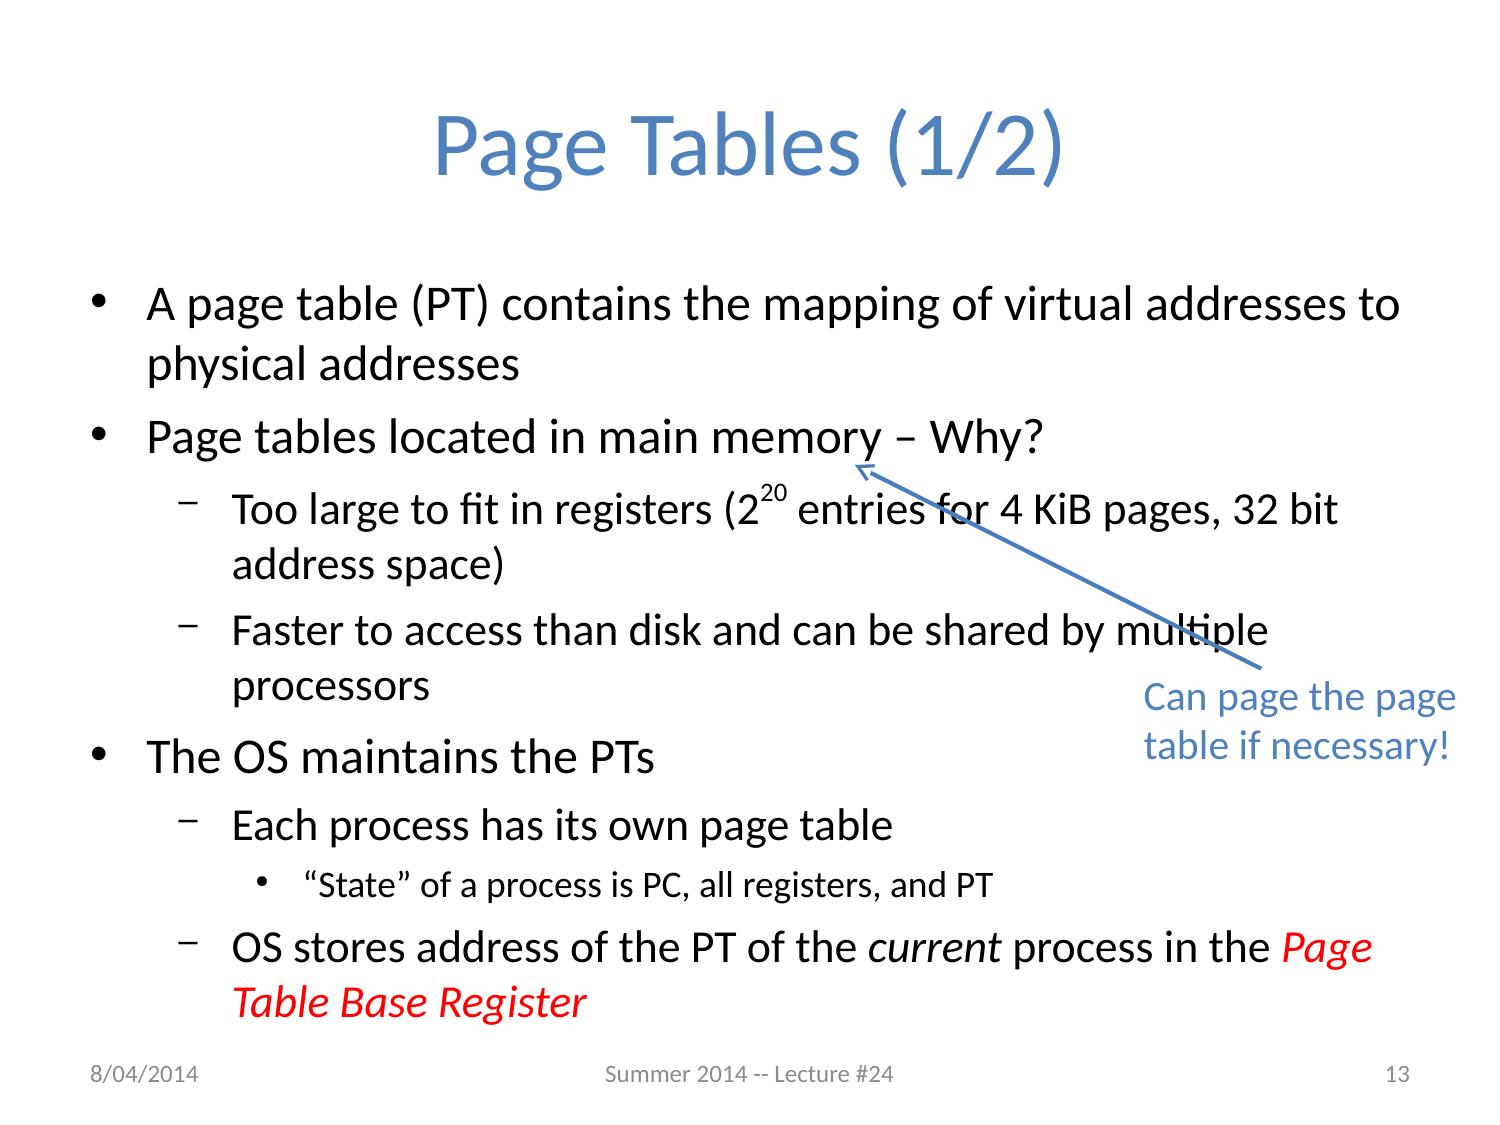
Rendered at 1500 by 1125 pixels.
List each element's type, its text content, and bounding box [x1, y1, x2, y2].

list A page table (PT) contains the mapping of virtual addresses to physical addresses Page tables located in main memory – Why? Too large to fit in registers (220 entries for 4 KiB pages, 32 bit address space) Faster to access than disk and can be shared by multiple processors The OS maintains the PTs Each process has its own page table “State” of a process is PC, all registers, and PT OS stores address of the PT of the current process in the Page Table Base Register [75, 262, 1425, 1073]
slide_number 8/04/2014 [75, 1042, 425, 1103]
text_box Can page the page table if necessary! [1128, 660, 1472, 776]
title Page Tables (1/2) [75, 45, 1425, 233]
footer Summer 2014 -- Lecture #24 [512, 1042, 988, 1103]
slide_number <number> [1074, 1042, 1425, 1103]
